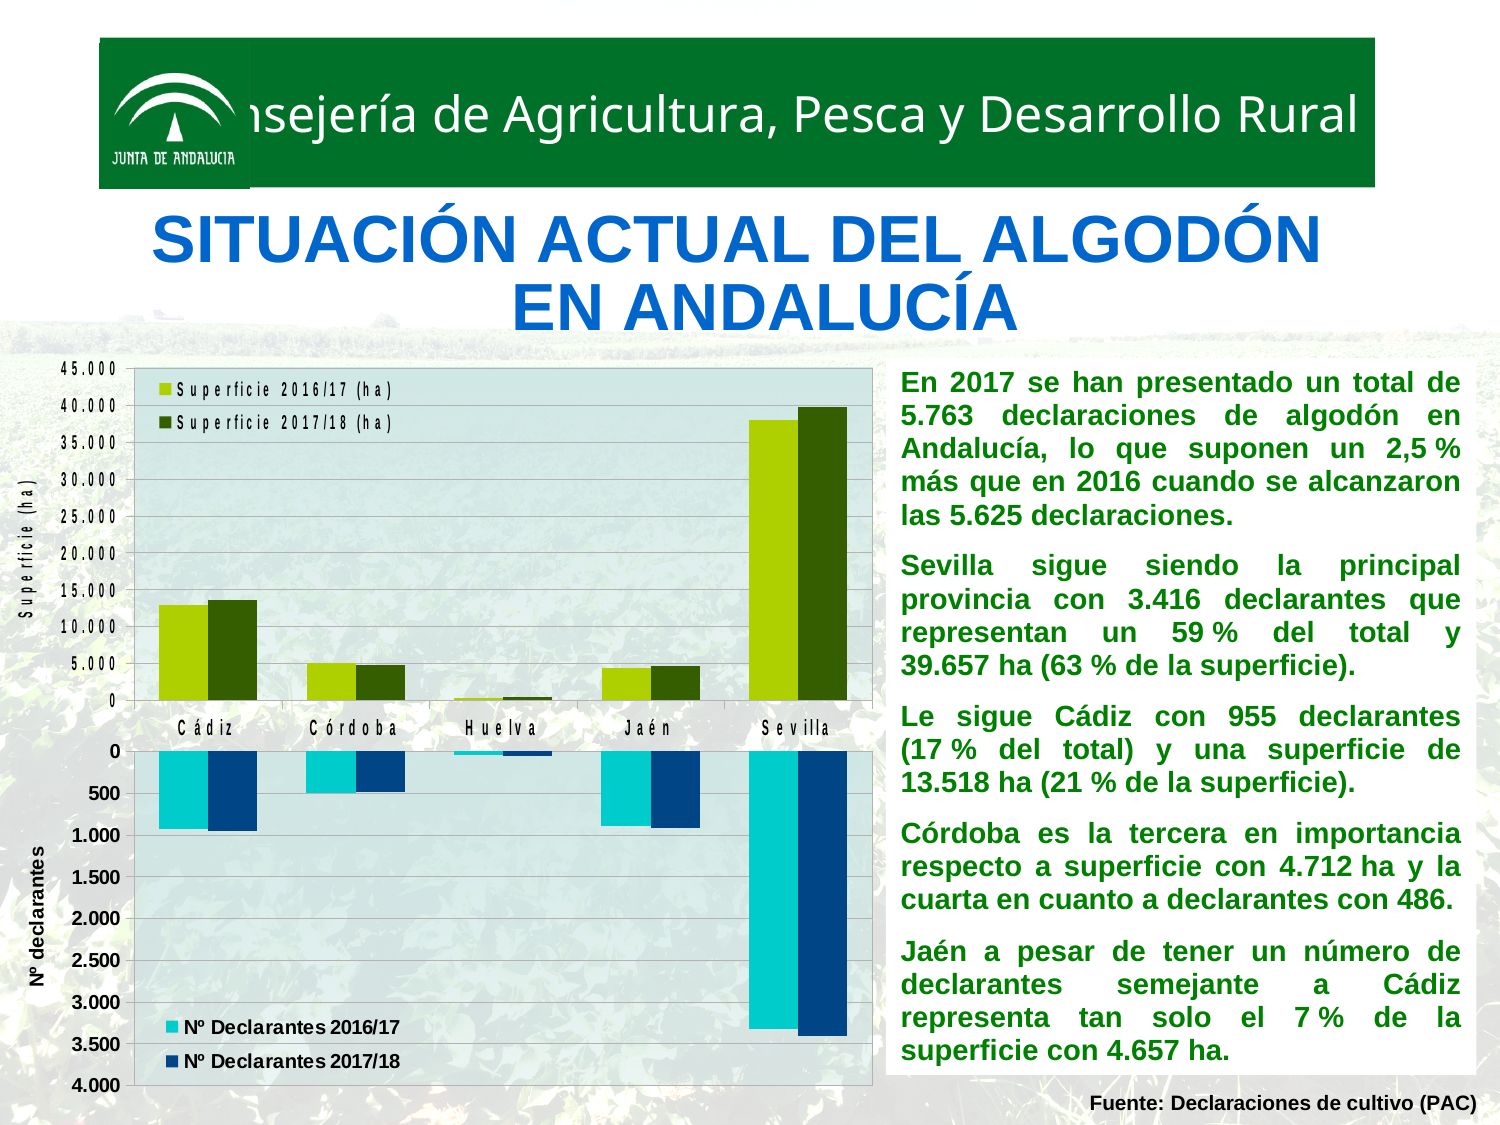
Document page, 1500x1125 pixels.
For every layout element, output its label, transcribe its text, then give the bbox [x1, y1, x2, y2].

title Consejería de Agricultura, Pesca y Desarrollo Rural [99, 37, 1375, 188]
list SITUACIÓN ACTUAL DEL ALGODÓN EN ANDALUCÍA [99, 200, 1375, 358]
text_box Fuente: Declaraciones de cultivo (PAC) [1074, 1081, 1500, 1123]
text_box En 2017 se han presentado un total de 5.763 declaraciones de algodón en Andalucía, lo que suponen un 2,5 % más que en 2016 cuando se alcanzaron las 5.625 declaraciones. Sevilla sigue siendo la principal provincia con 3.416 declarantes que representan un 59 % del total y 39.657 ha (63 % de la superficie). Le sigue Cádiz con 955 declarantes (17 % del total) y una superficie de 13.518 ha (21 % de la superficie). Córdoba es la tercera en importancia respecto a superficie con 4.712 ha y la cuarta en cuanto a declarantes con 486. Jaén a pesar de tener un número de declarantes semejante a Cádiz representa tan solo el 7 % de la superficie con 4.657 ha. [934, 358, 1477, 1075]
picture [0, 0, 1500, 1125]
